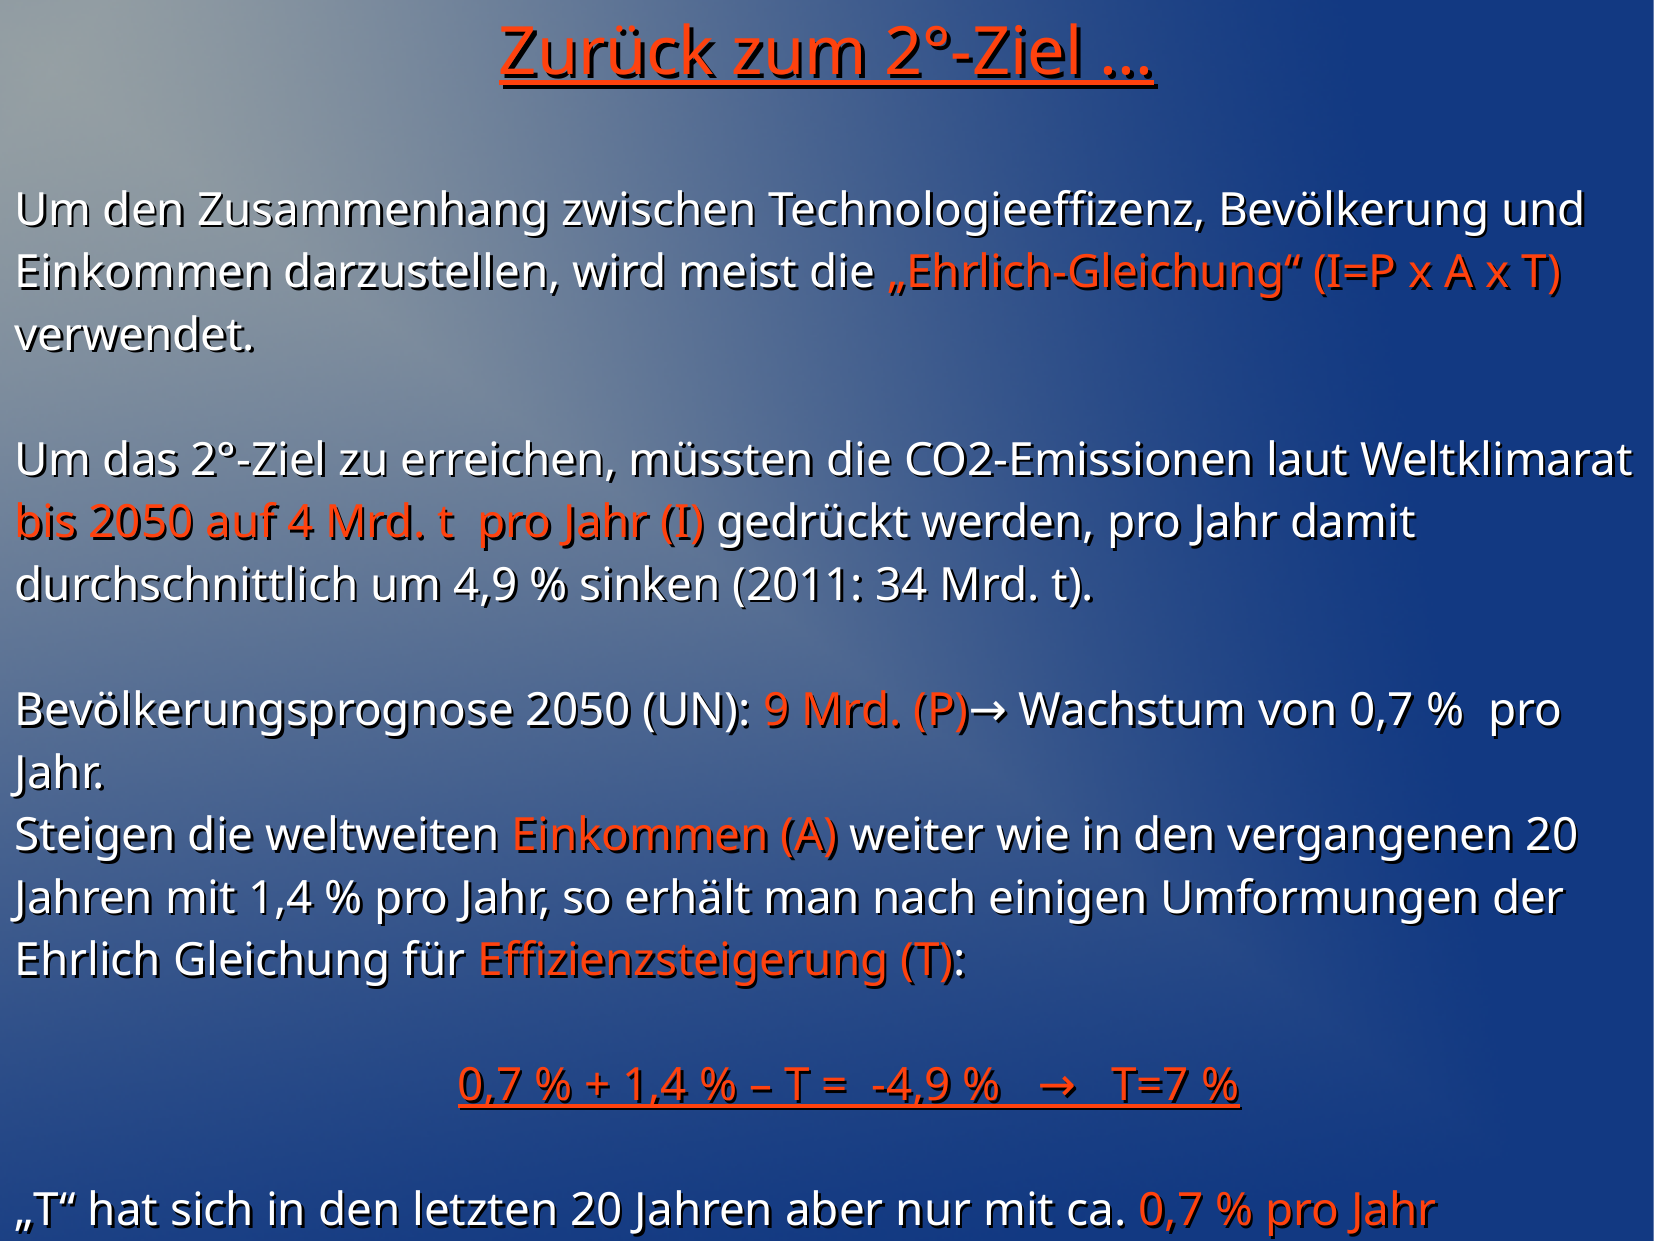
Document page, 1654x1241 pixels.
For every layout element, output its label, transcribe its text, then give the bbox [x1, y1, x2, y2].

picture [0, 0, 1654, 106]
text_box Um den Zusammenhang zwischen Technologieeffizenz, Bevölkerung und Einkommen darzustellen, wird meist die „Ehrlich-Gleichung“ (I=P x A x T) verwendet. Um das 2°-Ziel zu erreichen, müssten die CO2-Emissionen laut Weltklimarat bis 2050 auf 4 Mrd. t pro Jahr (I) gedrückt werden, pro Jahr damit durchschnittlich um 4,9 % sinken (2011: 34 Mrd. t). Bevölkerungsprognose 2050 (UN): 9 Mrd. (P)→ Wachstum von 0,7 % pro Jahr. Steigen die weltweiten Einkommen (A) weiter wie in den vergangenen 20 Jahren mit 1,4 % pro Jahr, so erhält man nach einigen Umformungen der Ehrlich Gleichung für Effizienzsteigerung (T): 0,7 % + 1,4 % – T = -4,9 % → T=7 % „T“ hat sich in den letzten 20 Jahren aber nur mit ca. 0,7 % pro Jahr entwickelt. Um das 2°-Ziel durch Entkopplung zu erreichen, müsste sich Steigerungsrate der Technologieeffizienz T im Vergleich zu den letzten 20 Jahre also verzehnfachen! (Szenario 1) [0, 106, 1654, 1241]
title Zurück zum 2°-Ziel ... [82, 3, 1571, 95]
